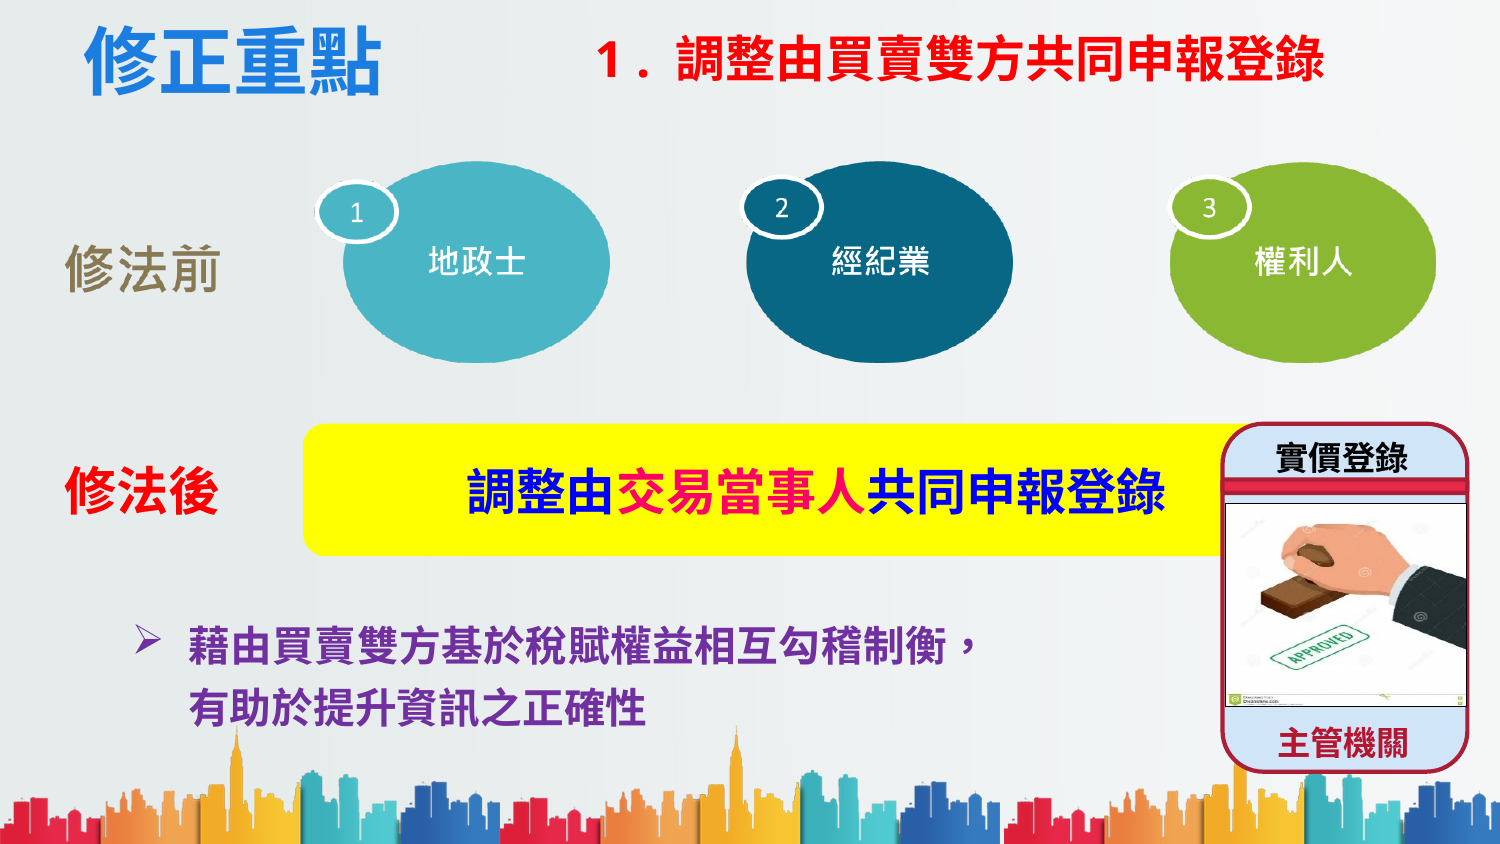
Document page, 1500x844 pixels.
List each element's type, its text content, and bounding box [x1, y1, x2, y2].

text_box 調整由交易當事人共同申報登錄 [303, 423, 1259, 557]
text_box 藉由買賣雙方基於稅賦權益相互勾稽制衡，有助於提升資訊之正確性 [117, 599, 963, 740]
picture [0, 0, 1500, 844]
title 修正重點 [17, 8, 449, 111]
text_box 實價登錄 [1260, 430, 1452, 485]
text_box [1222, 423, 1468, 772]
text_box 主管機關 [1262, 715, 1446, 770]
text_box 修法後 [50, 450, 302, 529]
text_box 1 . 調整由買賣雙方共同申報登錄 [579, 20, 1360, 96]
